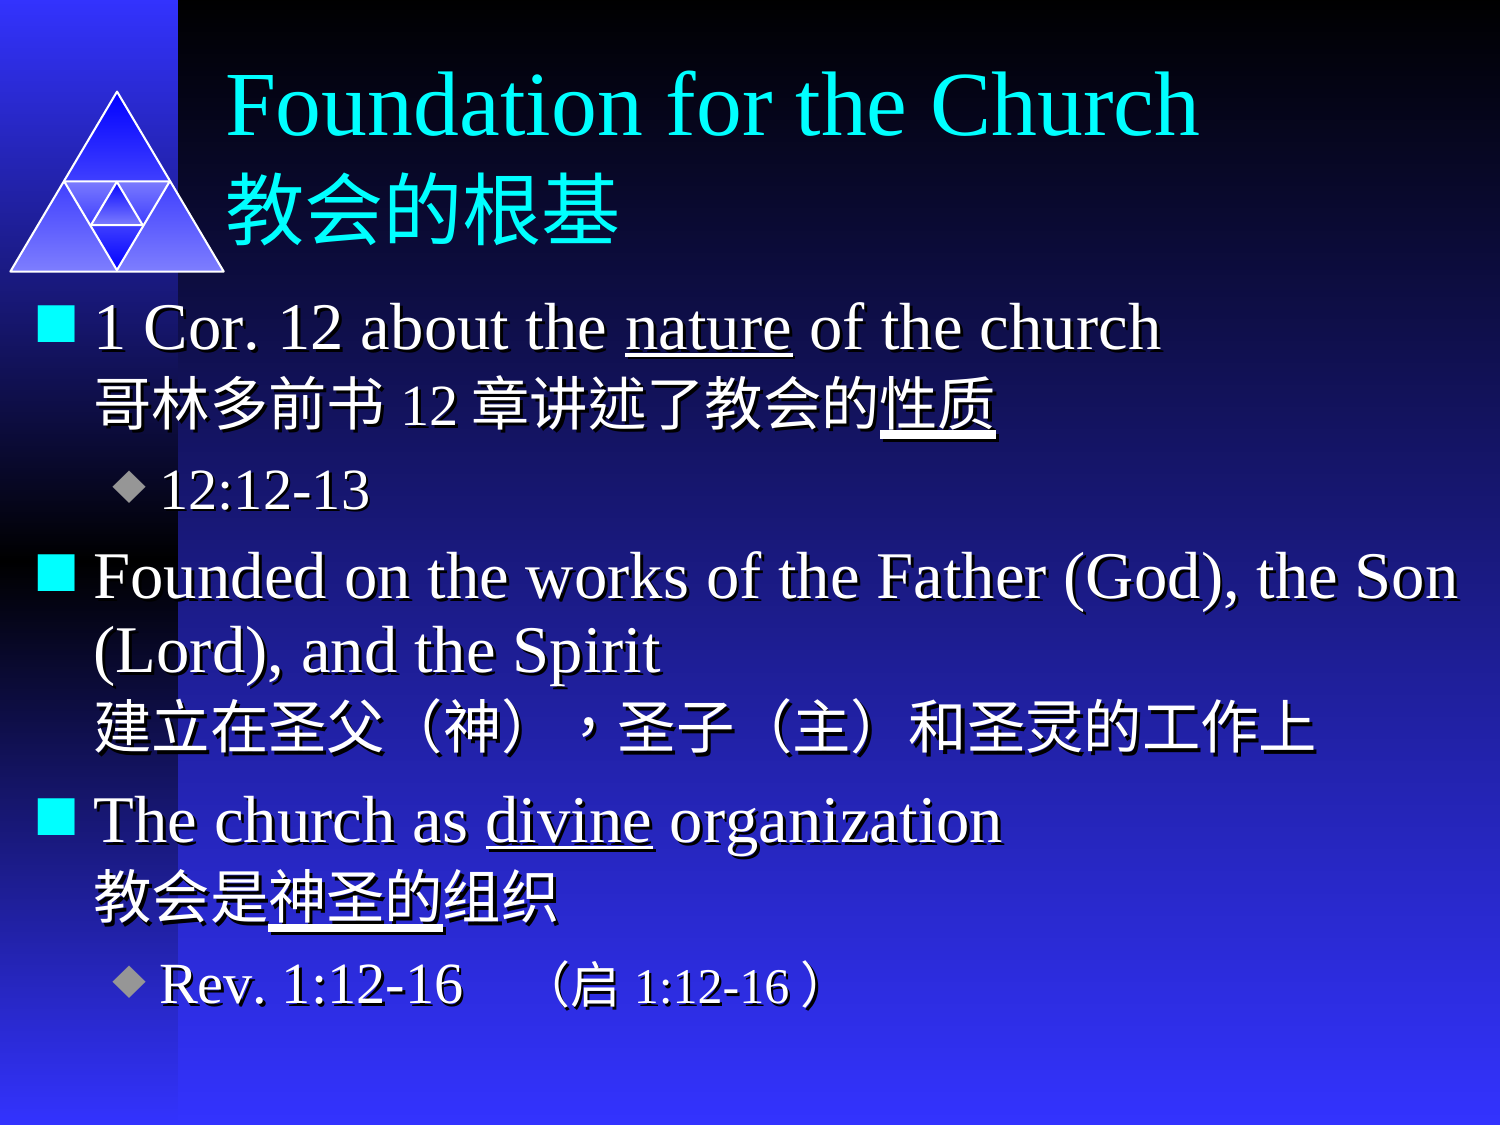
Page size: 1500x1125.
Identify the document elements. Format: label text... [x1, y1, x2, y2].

title Foundation for the Church 教会的根基 [225, 52, 1463, 264]
list 1 Cor. 12 about the nature of the church 哥林多前书12章讲述了教会的性质 12:12-13 Founded on the works of the Father (God), the Son (Lord), and the Spirit 建立在圣父（神），圣子（主）和圣灵的工作上 The church as divine organization 教会是神圣的组织 Rev. 1:12-16 （启1:12-16） [37, 289, 1463, 1102]
